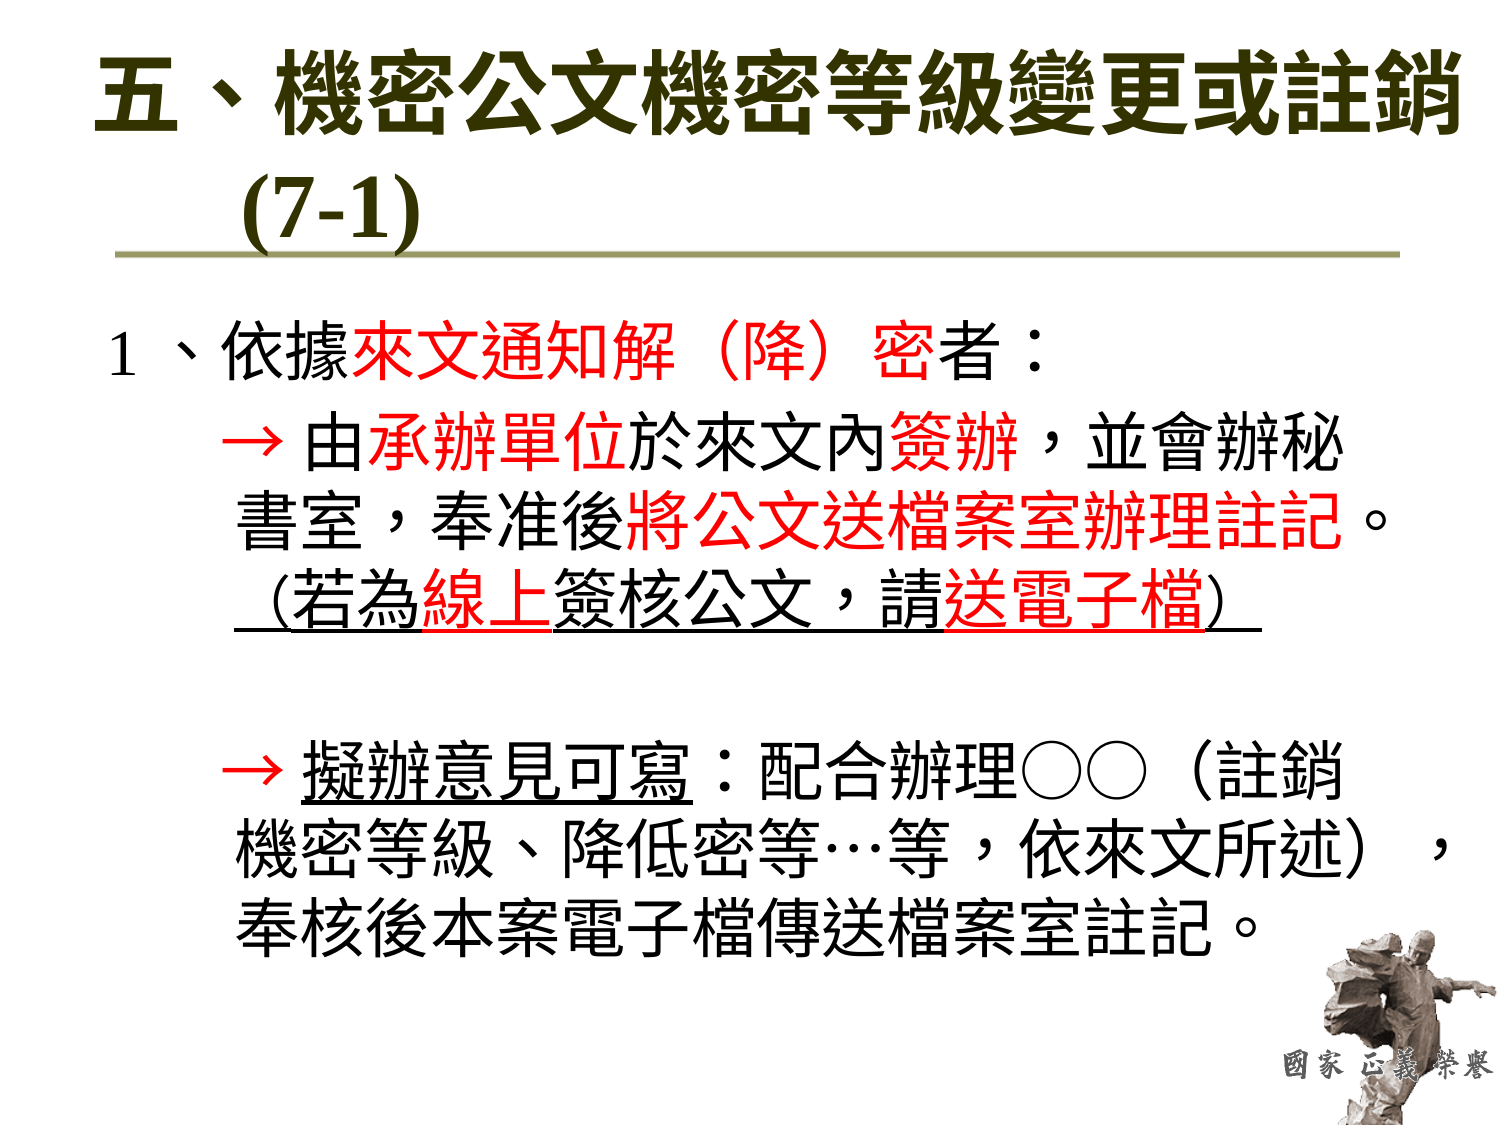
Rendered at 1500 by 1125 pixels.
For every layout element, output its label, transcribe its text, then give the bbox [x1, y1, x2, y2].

list 1、依據來文通知解（降）密者： →由承辦單位於來文內簽辦，並會辦秘書室，奉准後將公文送檔案室辦理註記。（若為線上簽核公文，請送電子檔） →擬辦意見可寫：配合辦理○○（註銷機密等級、降低密等…等，依來文所述），奉核後本案電子檔傳送檔案室註記。 [75, 302, 1425, 1000]
title 五、機密公文機密等級變更或註銷 (7-1) [75, 51, 1500, 240]
picture [115, 243, 1400, 265]
picture [1318, 928, 1500, 1125]
